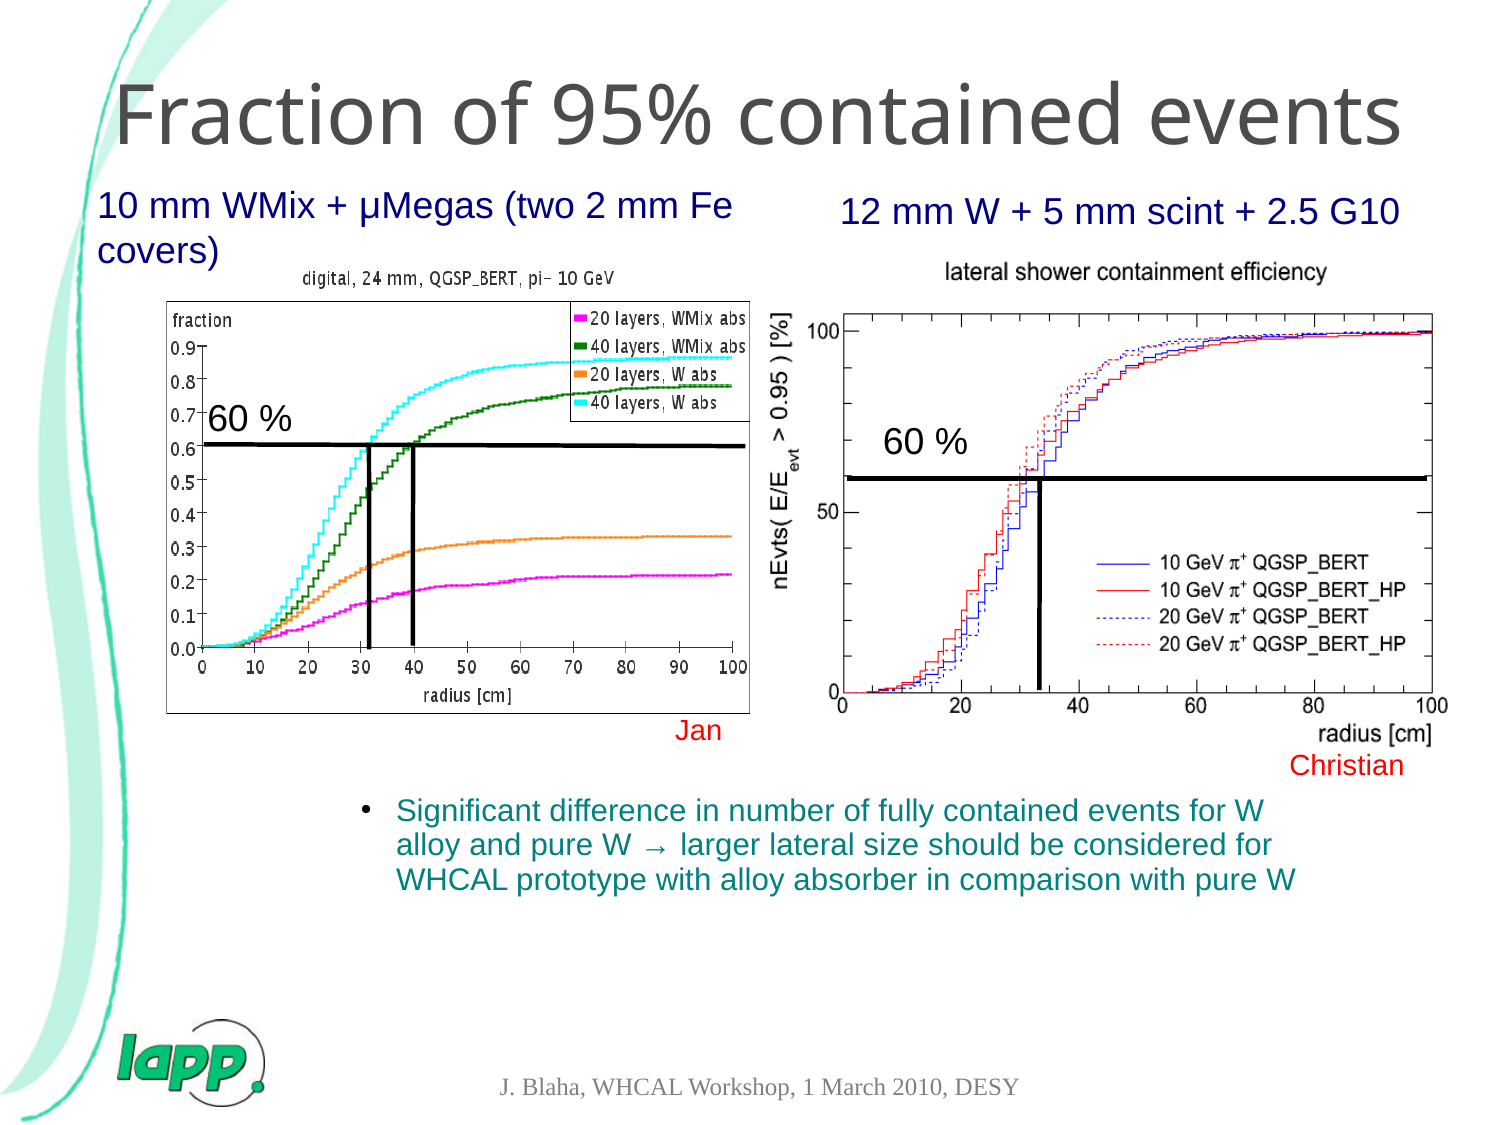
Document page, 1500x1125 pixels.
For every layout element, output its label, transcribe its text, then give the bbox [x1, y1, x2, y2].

text_box 60 % [192, 390, 308, 447]
text_box Jan [660, 706, 738, 757]
picture [0, 0, 759, 1125]
text_box Christian [1274, 741, 1420, 793]
text_box Significant difference in number of fully contained events for W alloy and pure W → larger lateral size should be considered for WHCAL prototype with alloy absorber in comparison with pure W [310, 785, 1329, 964]
text_box 12 mm W + 5 mm scint + 2.5 G10 [825, 183, 1461, 241]
text_box 10 mm WMix + µMegas (two 2 mm Fe covers) [82, 171, 841, 274]
title Fraction of 95% contained events [32, 18, 1486, 208]
text_box 60 % [868, 412, 984, 470]
picture [760, 241, 1457, 761]
